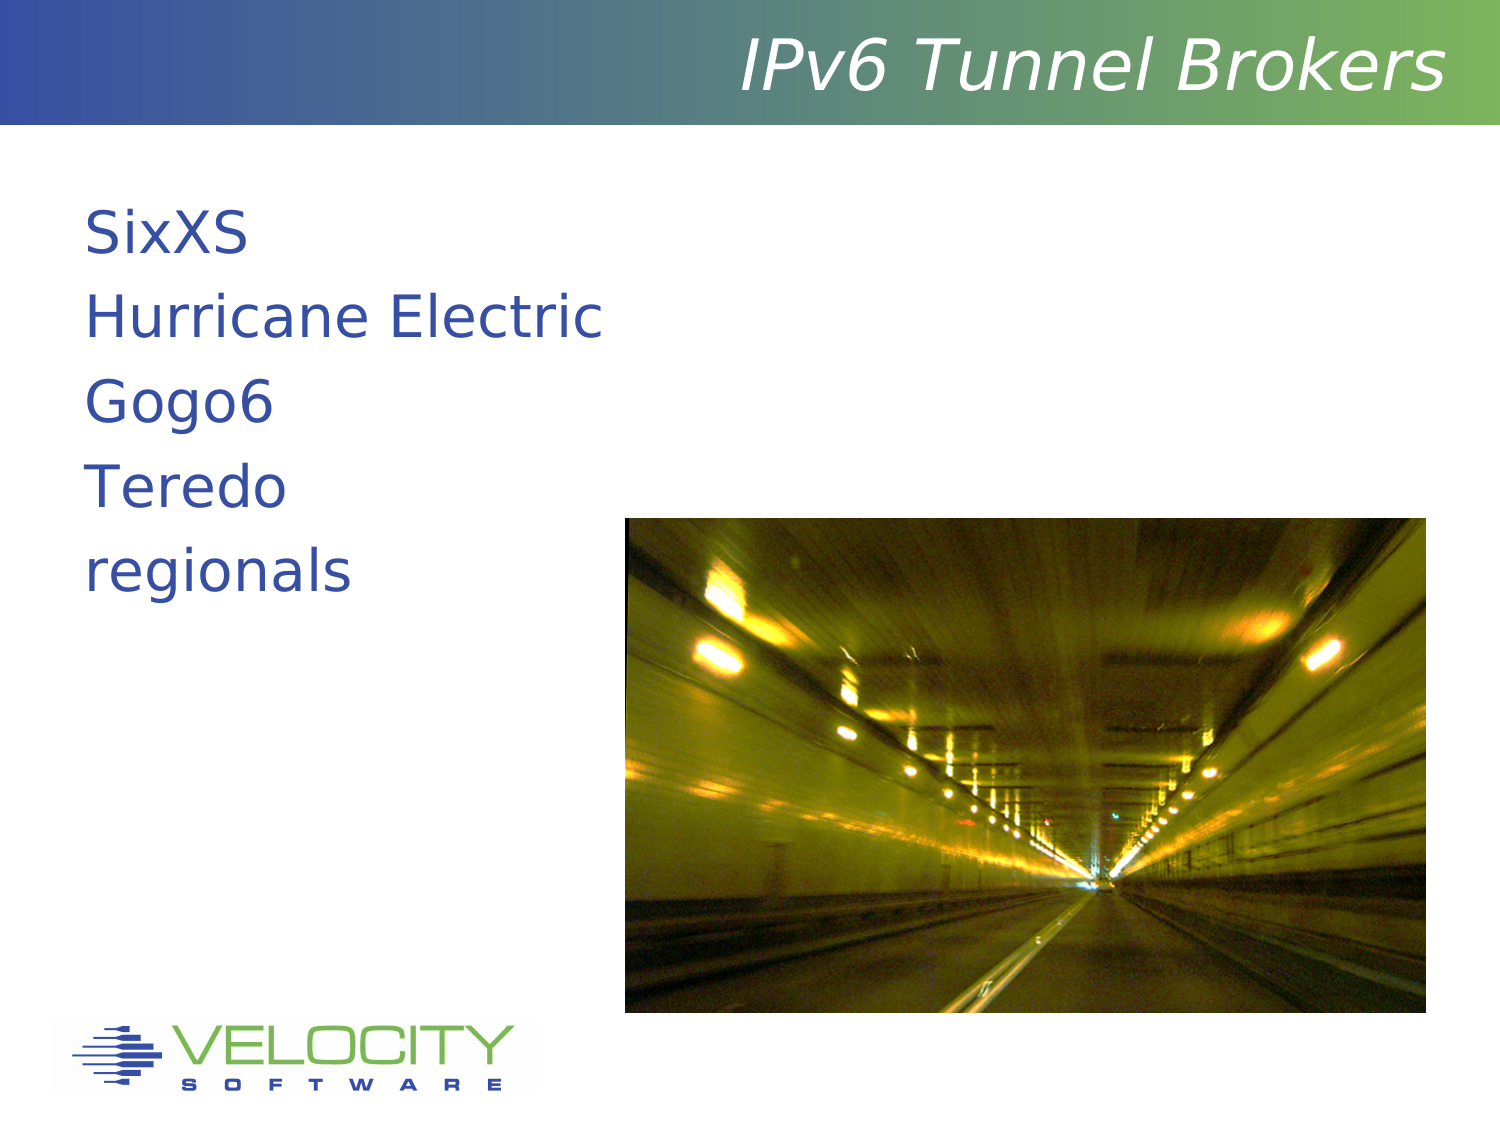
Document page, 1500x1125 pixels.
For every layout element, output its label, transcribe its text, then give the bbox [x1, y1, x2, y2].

picture [625, 518, 1426, 1013]
title IPv6 Tunnel Brokers [62, 12, 1463, 113]
list SixXS Hurricane Electric Gogo6 Teredo regionals [70, 187, 1438, 988]
picture [50, 1021, 538, 1094]
